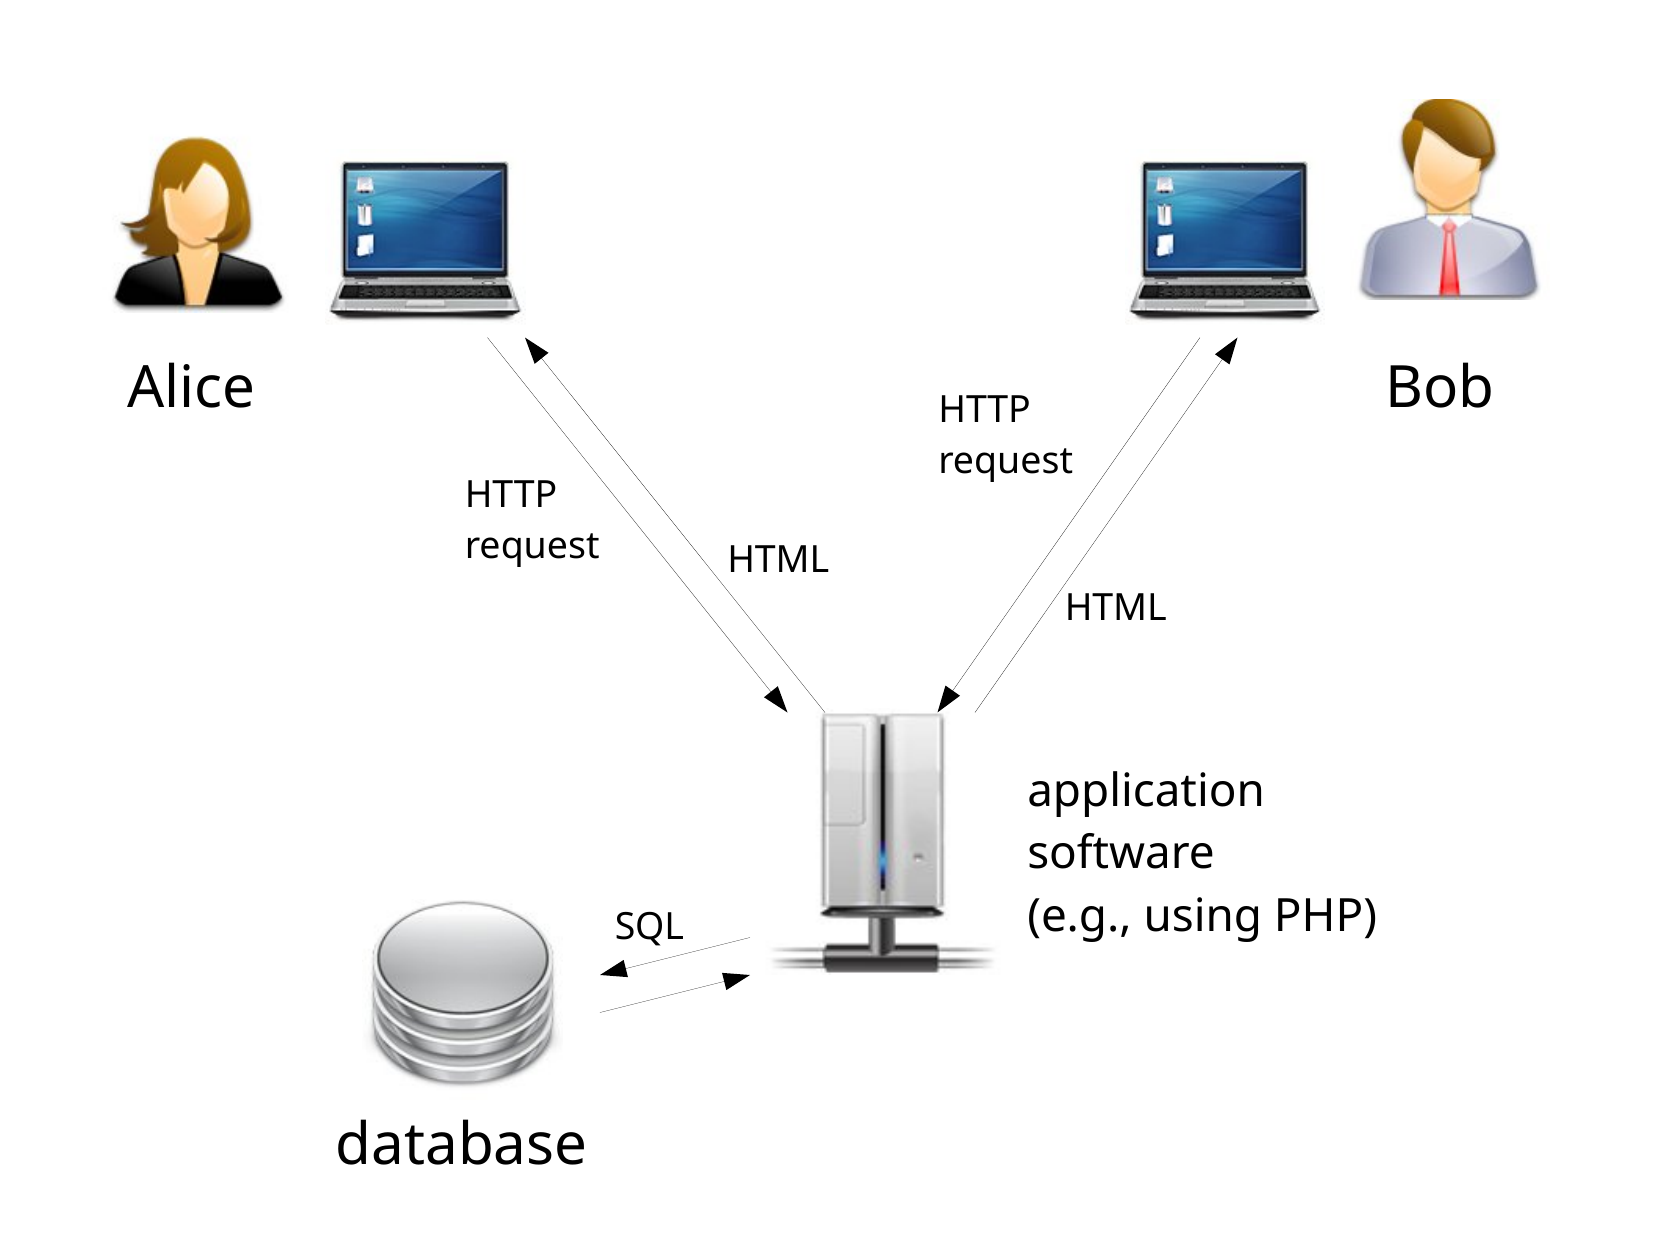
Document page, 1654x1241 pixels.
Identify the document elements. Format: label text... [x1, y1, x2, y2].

picture [1350, 99, 1550, 301]
text_box HTTP request [923, 375, 1163, 481]
picture [100, 112, 301, 313]
text_box HTML [712, 525, 952, 608]
text_box Bob [1371, 337, 1538, 424]
picture [325, 149, 526, 350]
text_box Alice [112, 337, 301, 424]
text_box application software (e.g., using PHP) [1012, 750, 1576, 932]
picture [750, 708, 1017, 976]
text_box HTML [1050, 573, 1289, 656]
picture [1125, 149, 1325, 350]
text_box HTTP request [450, 460, 652, 567]
text_box database [321, 1095, 676, 1201]
picture [362, 899, 563, 1095]
text_box HTTP request [624, 460, 652, 494]
text_box SQL [600, 892, 839, 976]
